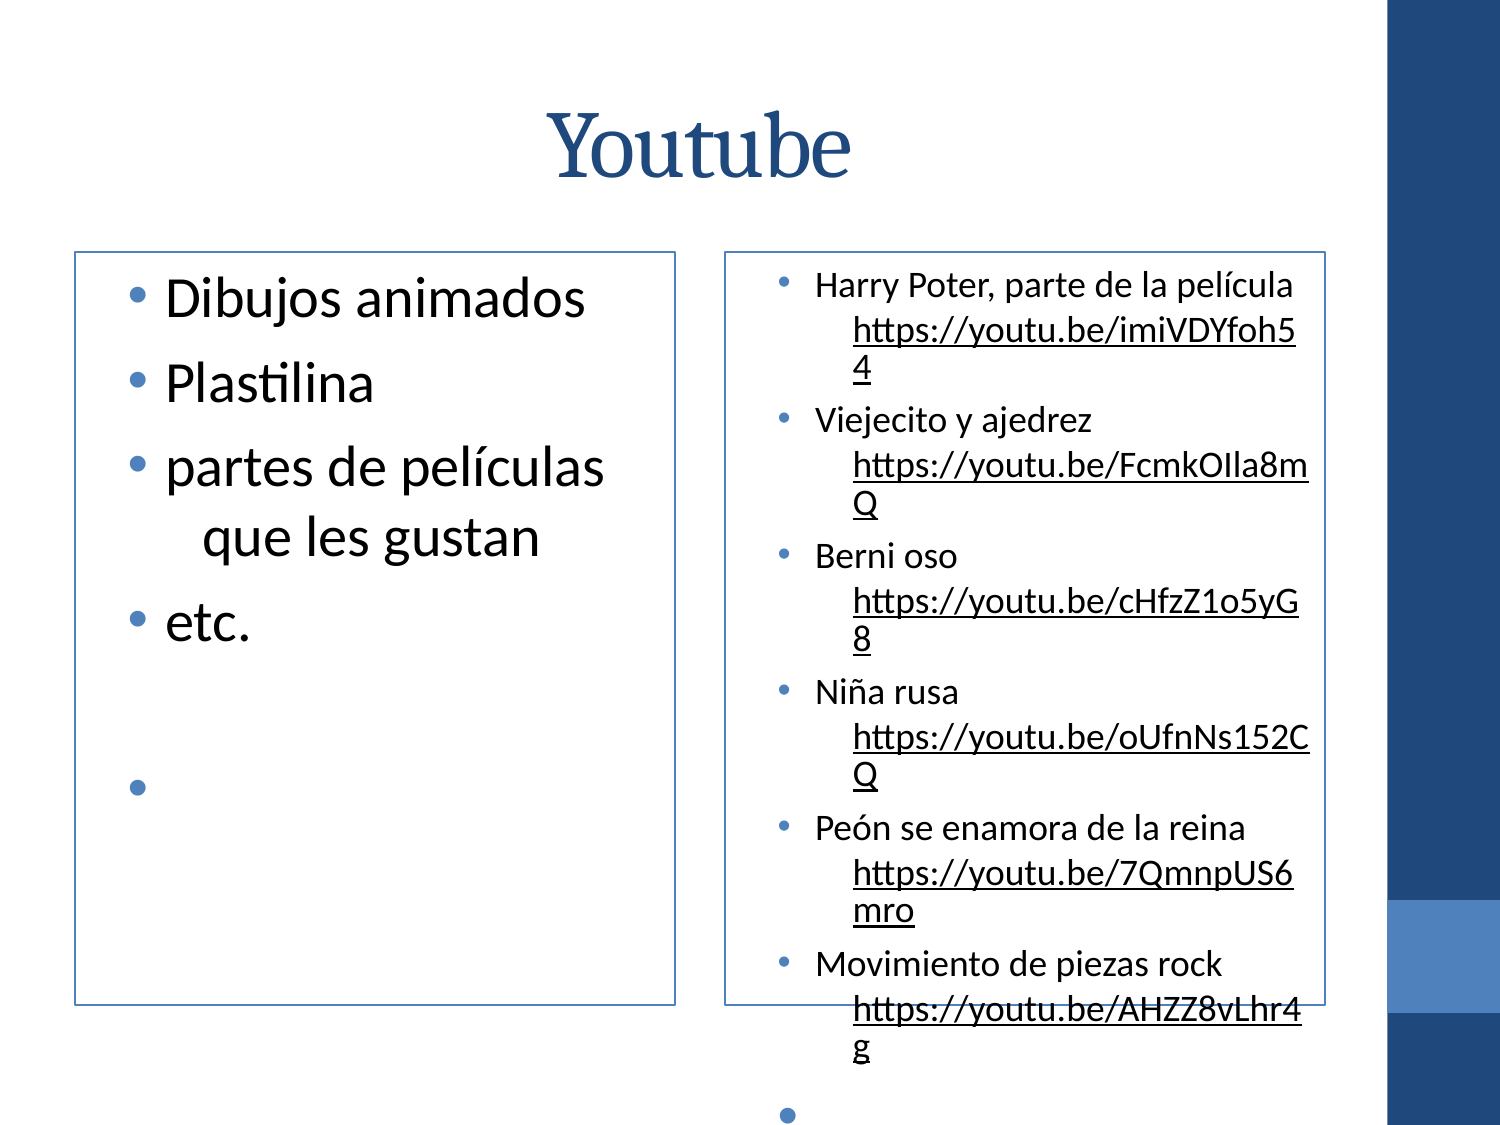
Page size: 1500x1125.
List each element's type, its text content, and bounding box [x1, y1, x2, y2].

list Dibujos animados Plastilina partes de películas que les gustan etc. [75, 251, 676, 1006]
title Youtube [75, 45, 1326, 233]
list Harry Poter, parte de la película https://youtu.be/imiVDYfoh54 Viejecito y ajedrez https://youtu.be/FcmkOIla8mQ Berni oso https://youtu.be/cHfzZ1o5yG8 Niña rusa https://youtu.be/oUfnNs152CQ Peón se enamora de la reina https://youtu.be/7QmnpUS6mro Movimiento de piezas rock https://youtu.be/AHZZ8vLhr4g [725, 251, 1326, 1006]
